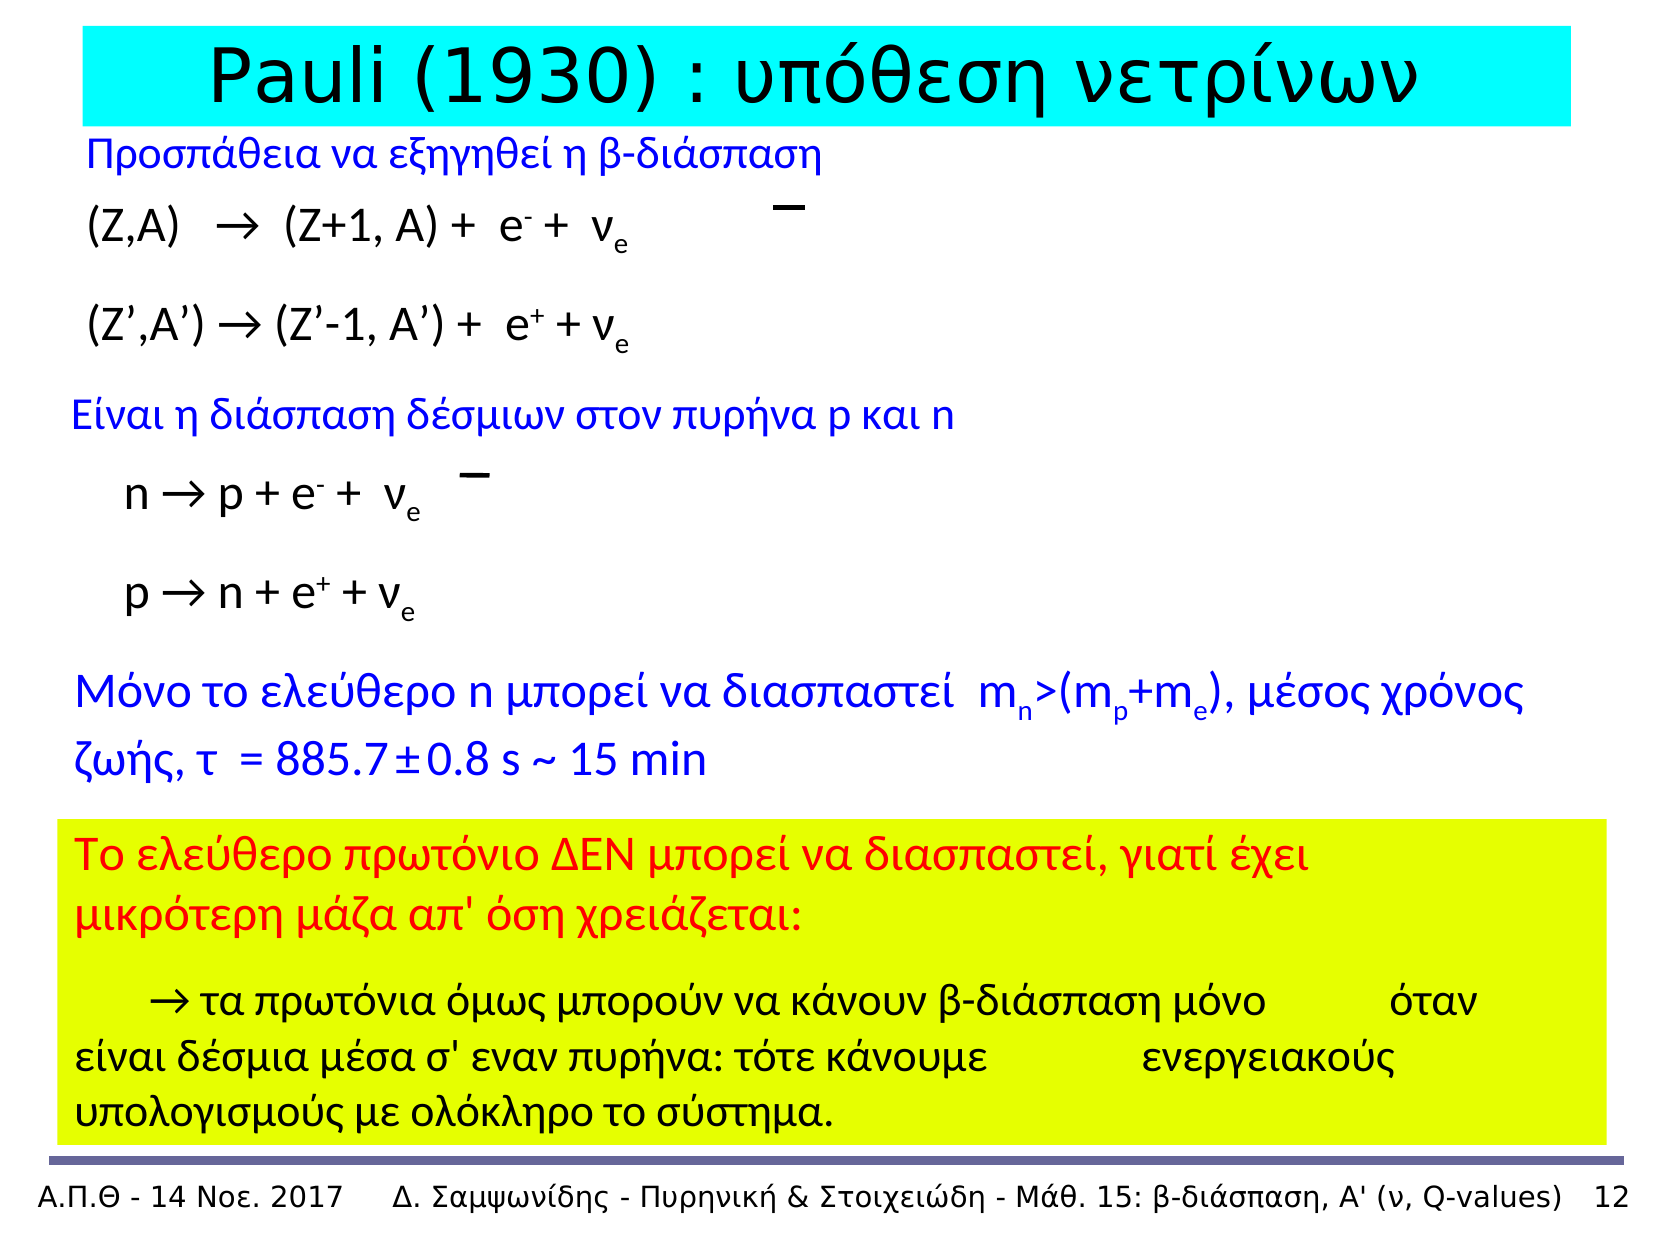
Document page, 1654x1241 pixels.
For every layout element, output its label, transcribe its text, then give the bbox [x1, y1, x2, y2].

text_box Μόνο το ελεύθερο n μπορεί να διασπαστεί mn>(mp+me), μέσος χρόνος ζωής, τ = 885.7 ± 0.8 s ~ 15 min Το ελεύθερο πρωτόνιο ΔΕΝ μπορεί να διασπαστεί, γιατί έχει μικρότερη μάζα απ' όση χρειάζεται: → τα πρωτόνια όμως μπορούν να κάνουν β-διάσπαση μόνο όταν είναι δέσμια μέσα σ' εναν πυρήνα: τότε κάνουμε ενεργειακούς υπολογισμούς με ολόκληρο το σύστημα. [59, 649, 1542, 1144]
text_box [57, 819, 1607, 1145]
text_box n → p + e- + νe p → n + e+ + νe [108, 451, 630, 649]
title Pauli (1930) : υπόθεση νετρίνων [82, 25, 1571, 127]
text_box Προσπάθεια να εξηγηθεί η β-διάσπαση [71, 114, 1206, 186]
text_box Είναι η διάσπαση δέσμιων στον πυρήνα p και n [56, 376, 1191, 447]
text_box (Z,A) → (Z+1, A) + e- + νe (Z’,A’) → (Z’-1, A’) + e+ + νe [71, 183, 1380, 566]
